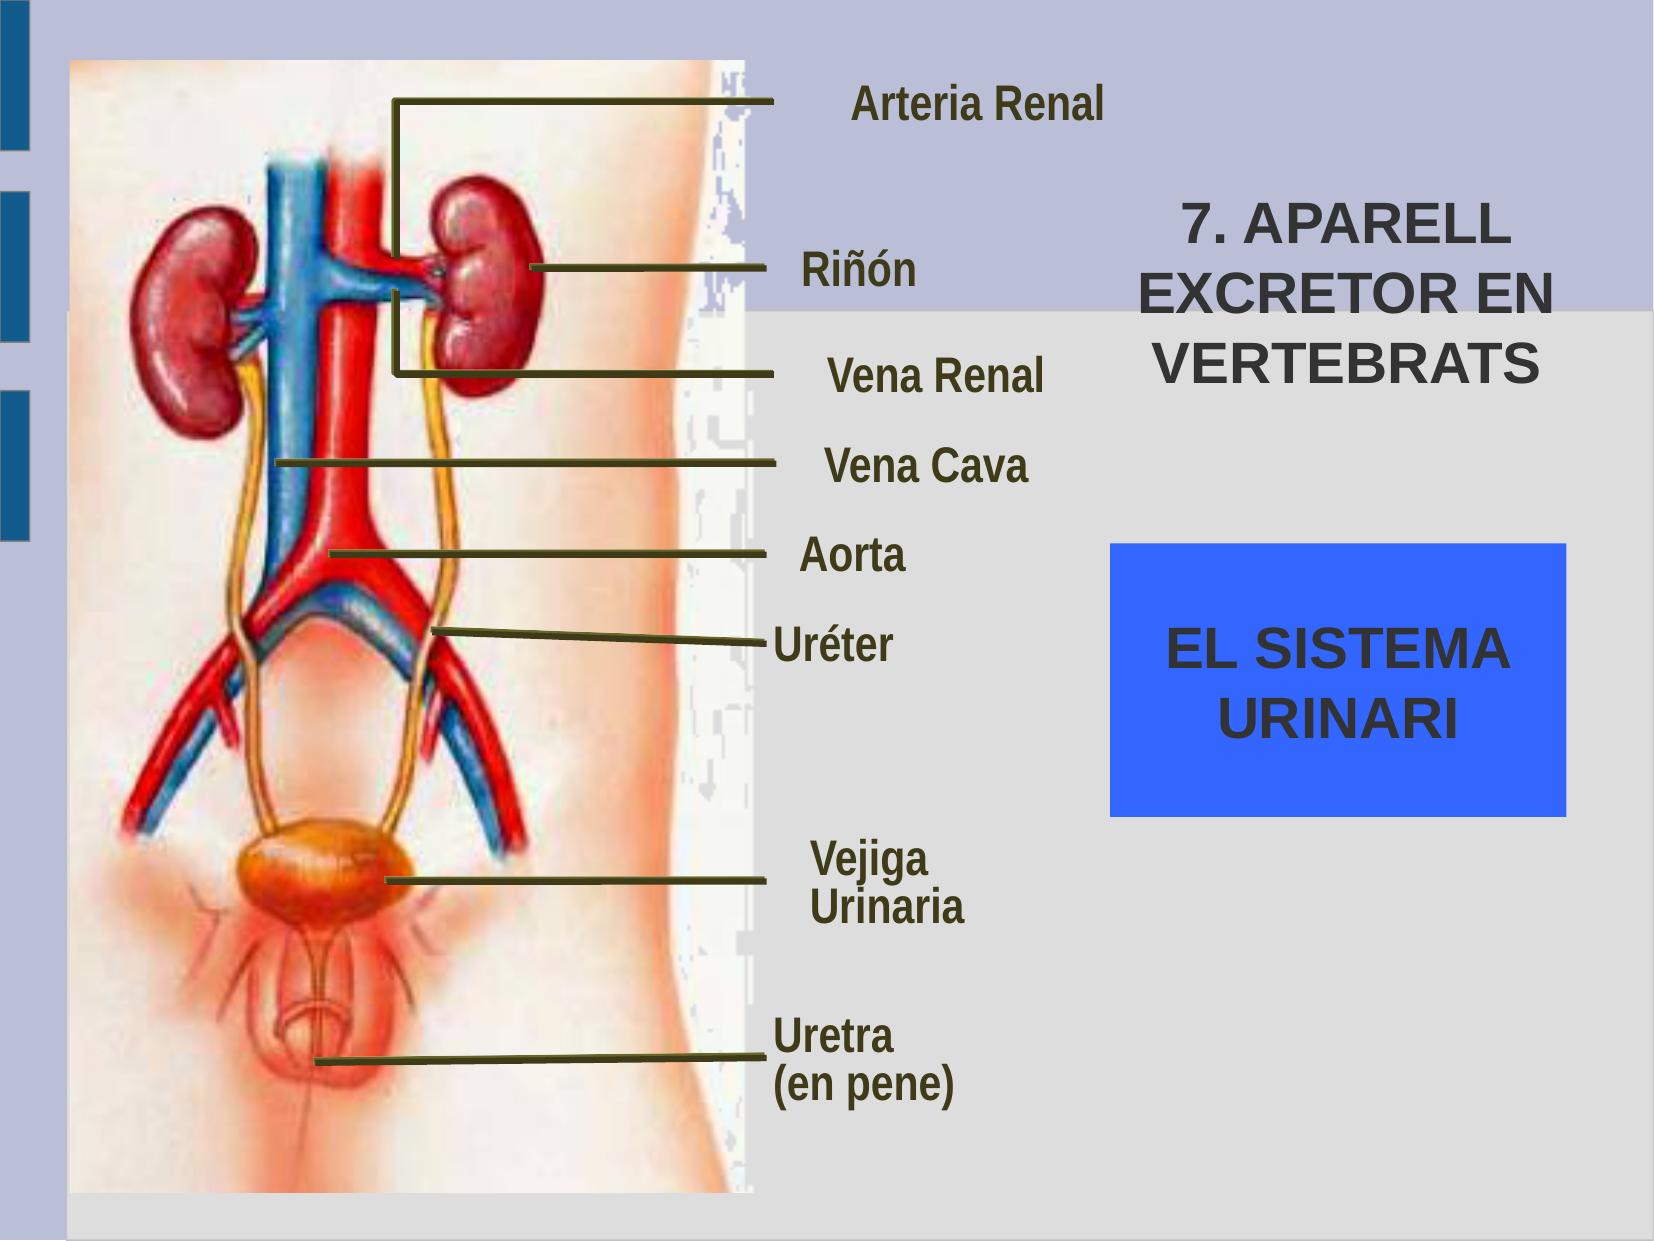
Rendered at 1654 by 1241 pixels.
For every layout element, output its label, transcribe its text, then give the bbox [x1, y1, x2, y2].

text_box Uretra (en pene) [768, 1009, 1056, 1115]
picture [69, 60, 1166, 1193]
text_box 7. APARELL EXCRETOR EN VERTEBRATS [1039, 153, 1654, 428]
text_box Vena Cava [819, 440, 1034, 498]
text_box Uréter [768, 618, 957, 676]
text_box Vena Renal [822, 349, 1039, 407]
text_box Vejiga Urinaria [805, 832, 970, 938]
text_box Riñón [796, 243, 922, 301]
text_box EL SISTEMA URINARI [1166, 543, 1567, 817]
text_box Arteria Renal [834, 77, 1122, 135]
text_box Aorta [794, 528, 911, 586]
